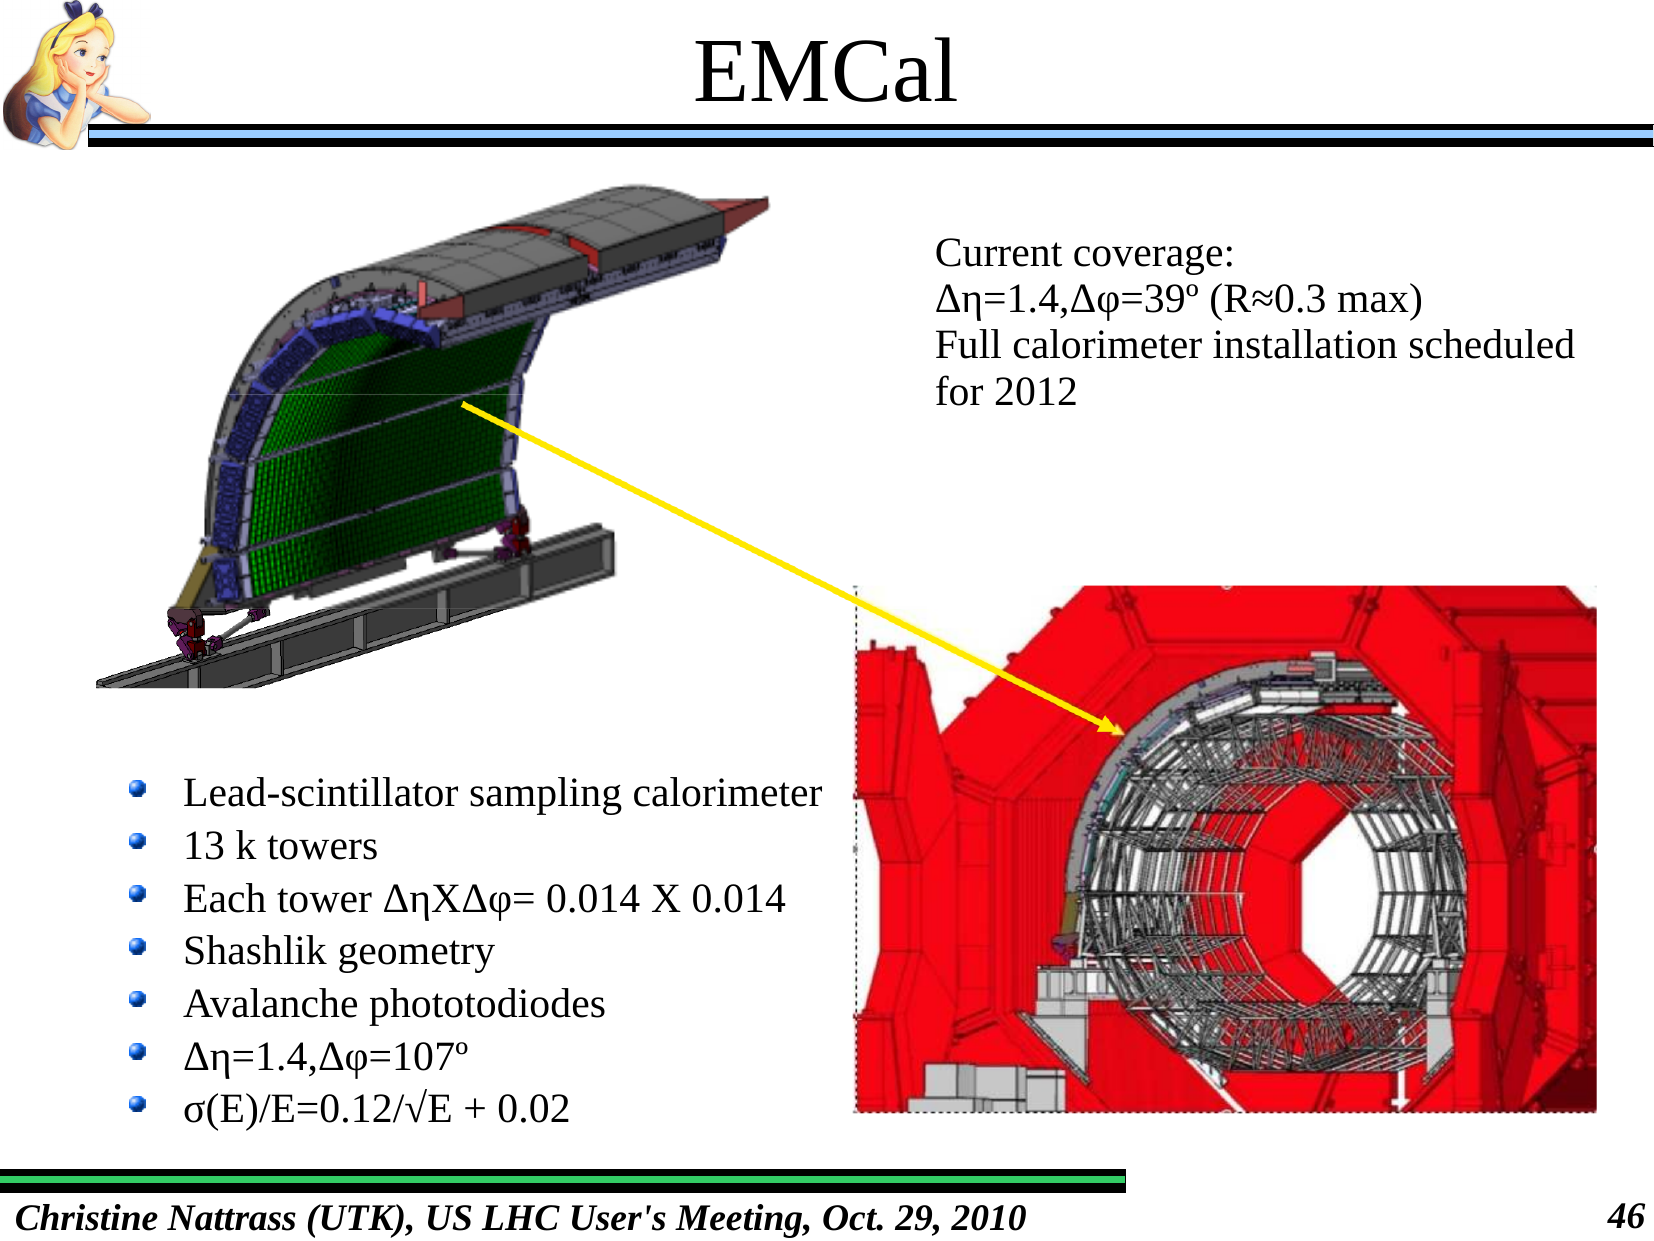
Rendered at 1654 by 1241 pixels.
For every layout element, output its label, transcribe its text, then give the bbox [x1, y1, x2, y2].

picture [3, 0, 82, 150]
list Lead-scintillator sampling calorimeter 13 k towers Each tower ΔηXΔφ= 0.014 X 0.014 Shashlik geometry Avalanche phototodiodes Δη=1.4,Δφ=107º σ(E)/E=0.12/√E + 0.02 [112, 712, 835, 1176]
text_box Current coverage: Δη=1.4,Δφ=39º (R≈0.3 max) Full calorimeter installation scheduled for 2012 [920, 221, 1603, 451]
picture [96, 183, 1597, 1114]
title EMCal [82, 0, 1571, 151]
